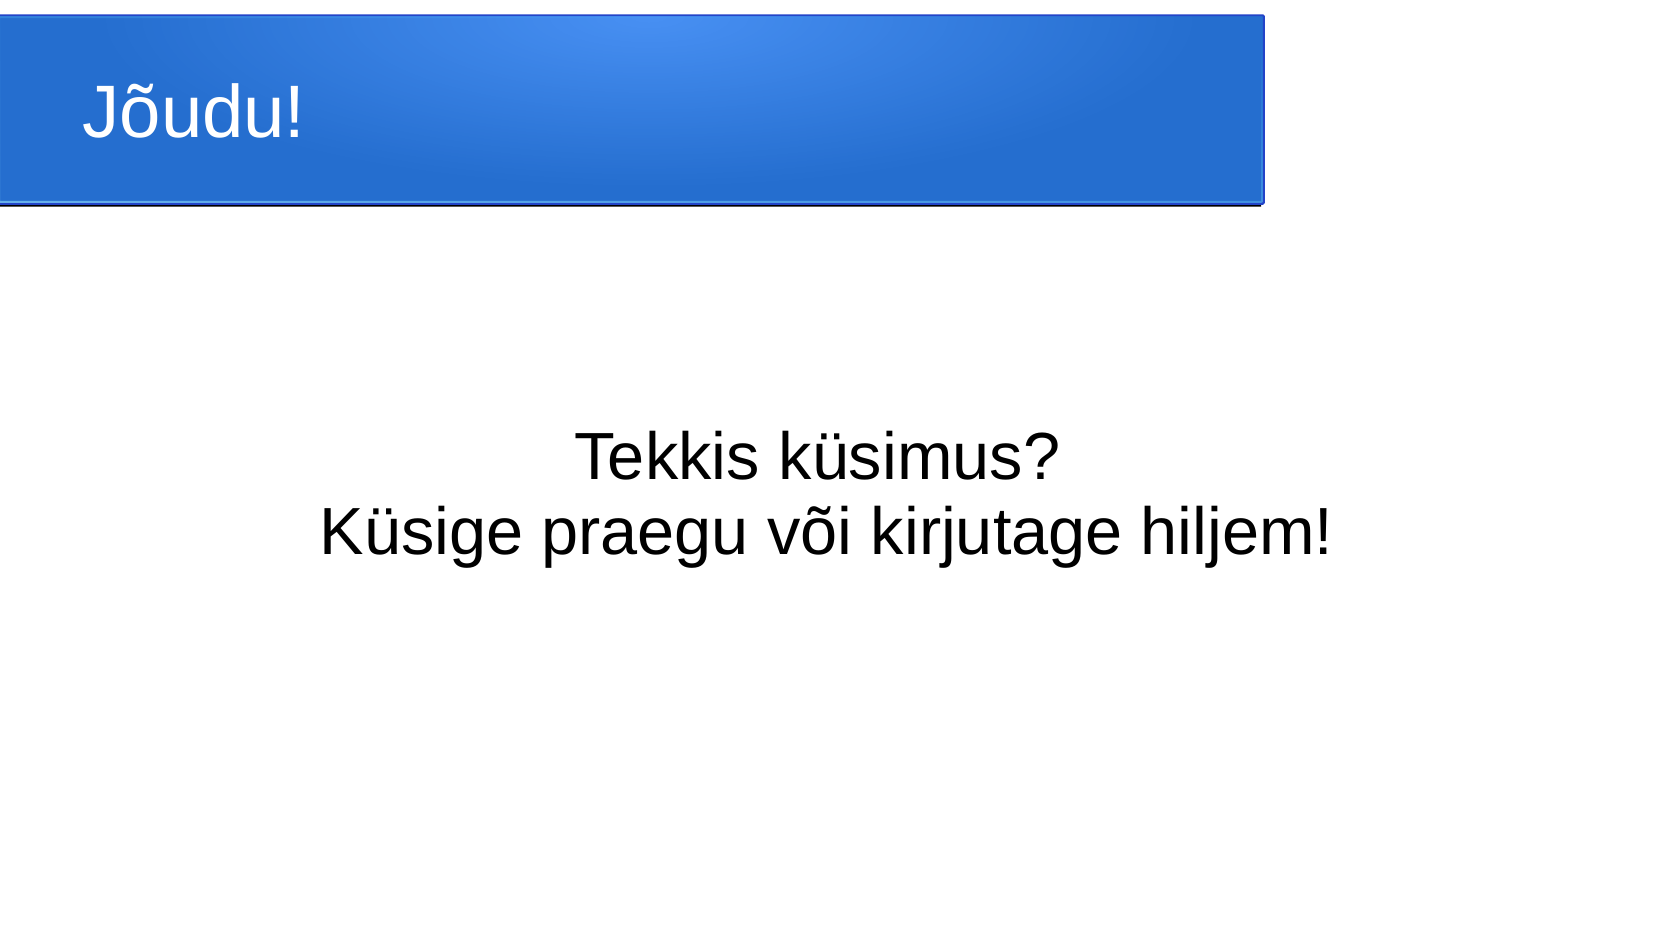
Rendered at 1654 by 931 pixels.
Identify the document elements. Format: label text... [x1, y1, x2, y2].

subtitle Tekkis küsimus? Küsige praegu või kirjutage hiljem! [82, 224, 1571, 764]
title Jõudu! [82, 35, 1235, 189]
